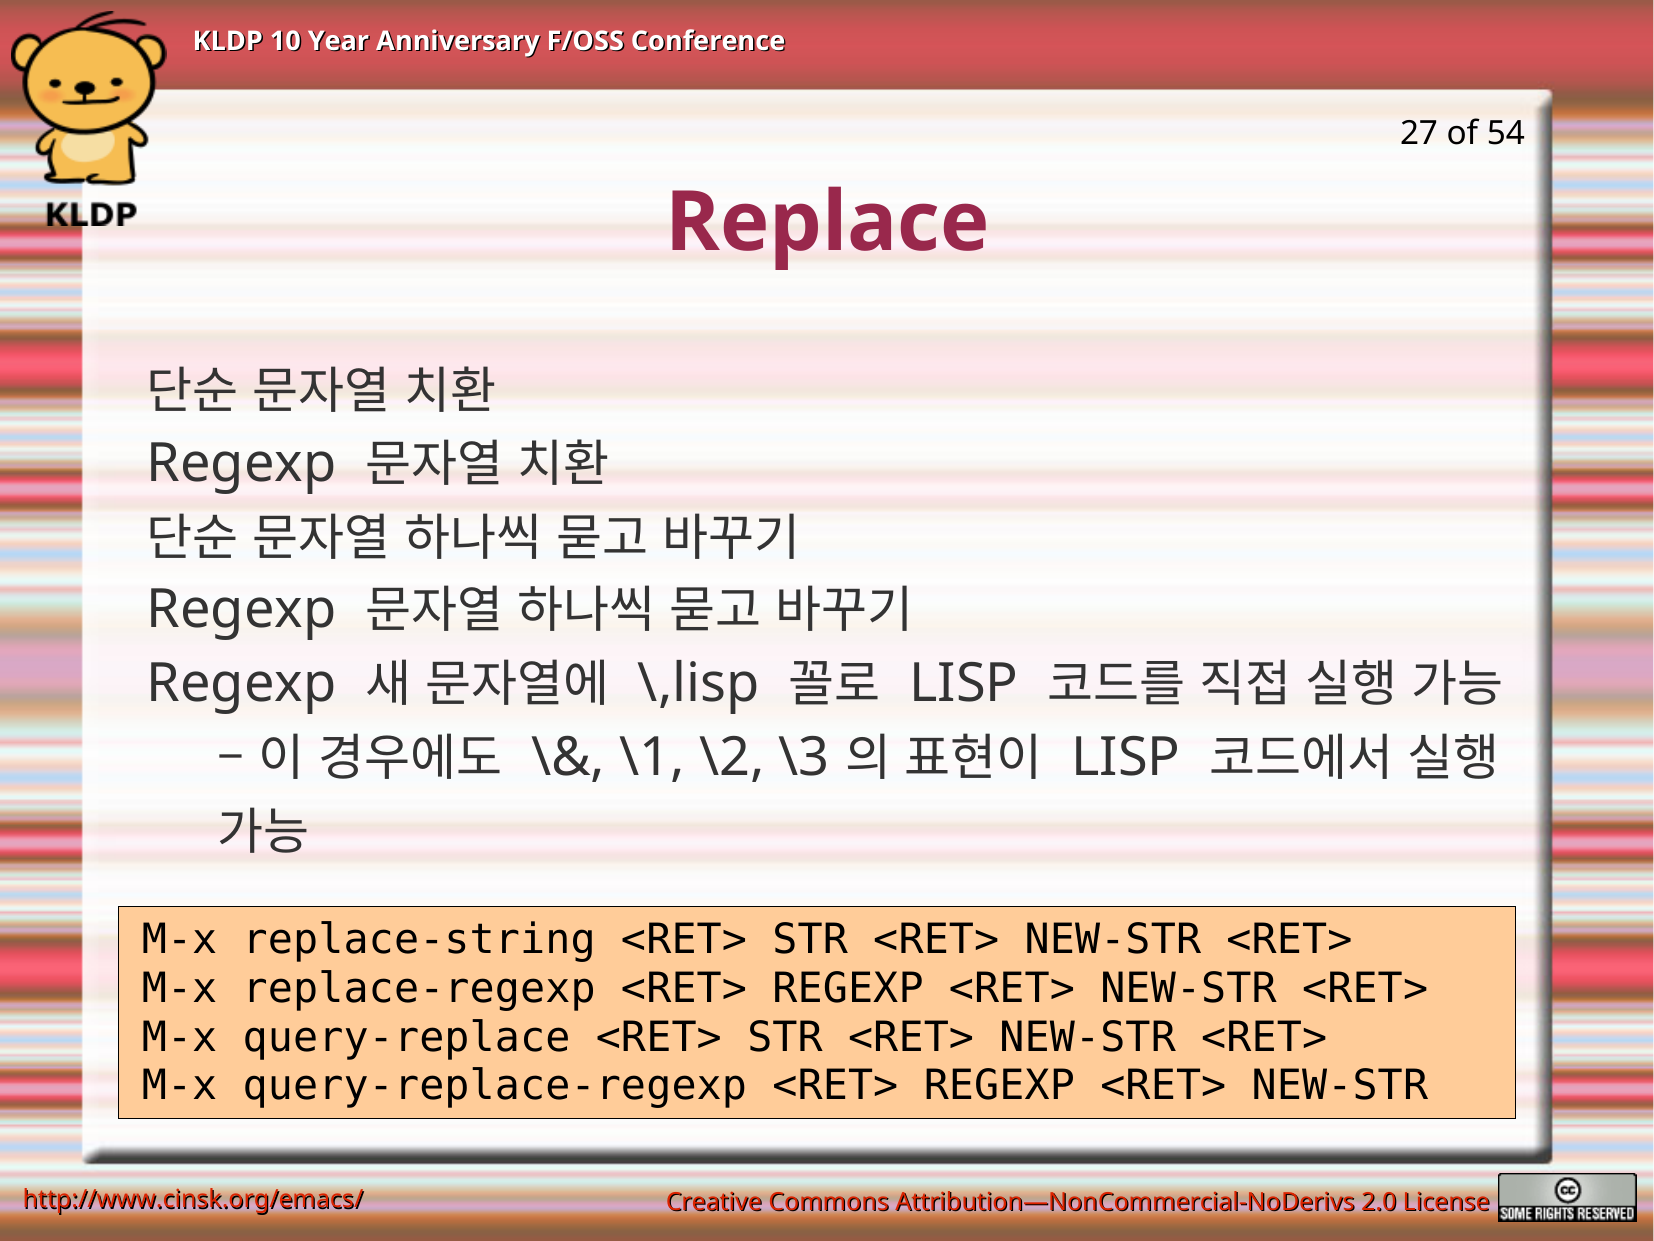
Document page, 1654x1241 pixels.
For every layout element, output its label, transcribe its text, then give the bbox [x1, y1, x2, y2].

picture [0, 0, 1654, 1241]
list 단순 문자열 치환 Regexp 문자열 치환 단순 문자열 하나씩 묻고 바꾸기 Regexp 문자열 하나씩 묻고 바꾸기 Regexp 새 문자열에 \,lisp 꼴로 LISP 코드를 직접 실행 가능 – 이 경우에도 \&, \1, \2, \3의 표현이 LISP 코드에서 실행 가능 [134, 350, 1516, 785]
title Replace [121, 114, 1534, 322]
text_box M-x replace-string <RET> STR <RET> NEW-STR <RET> M-x replace-regexp <RET> REGEXP <RET> NEW-STR <RET> M-x query-replace <RET> STR <RET> NEW-STR <RET> M-x query-replace-regexp <RET> REGEXP <RET> NEW-STR [118, 906, 1516, 1119]
